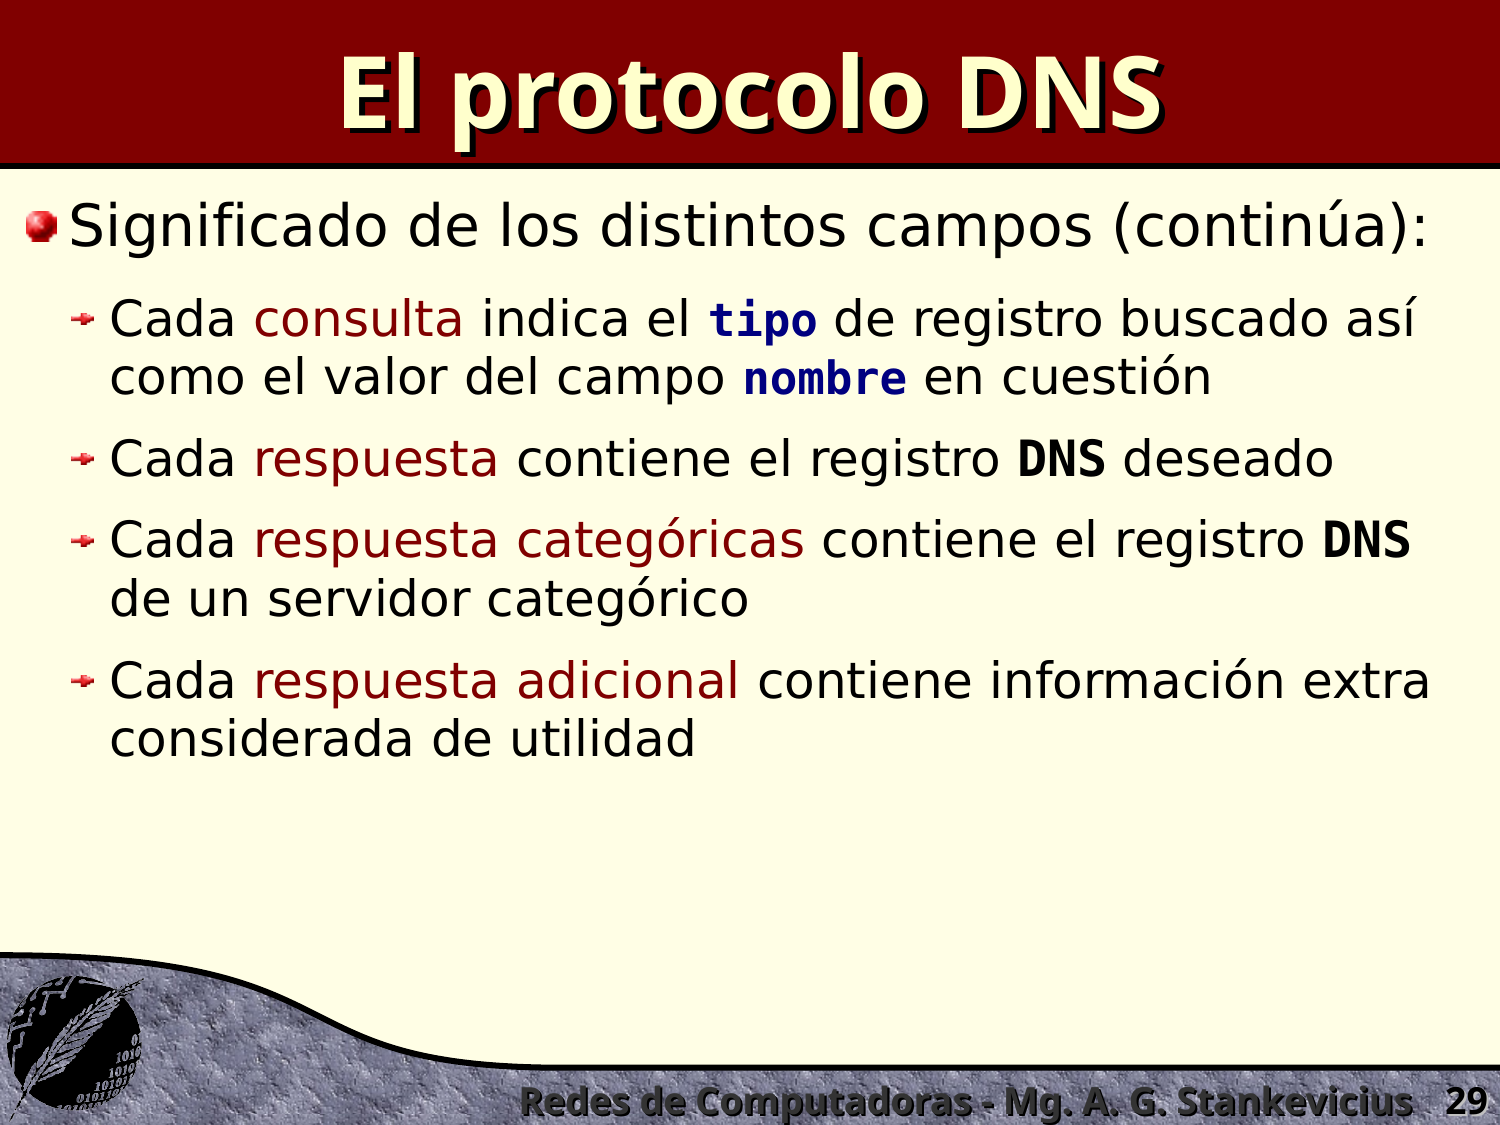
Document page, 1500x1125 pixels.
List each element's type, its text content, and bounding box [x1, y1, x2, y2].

picture [0, 959, 1500, 1125]
picture [790, 1100, 795, 1110]
title El protocolo DNS [15, 5, 1485, 160]
list Significado de los distintos campos (continúa): Cada consulta indica el tipo de registro buscado así como el valor del campo nombre en cuestión Cada respuesta contiene el registro DNS deseado Cada respuesta categóricas contiene el registro DNS de un servidor categórico Cada respuesta adicional contiene información extra considerada de utilidad [11, 192, 1486, 921]
picture [1047, 1100, 1054, 1110]
